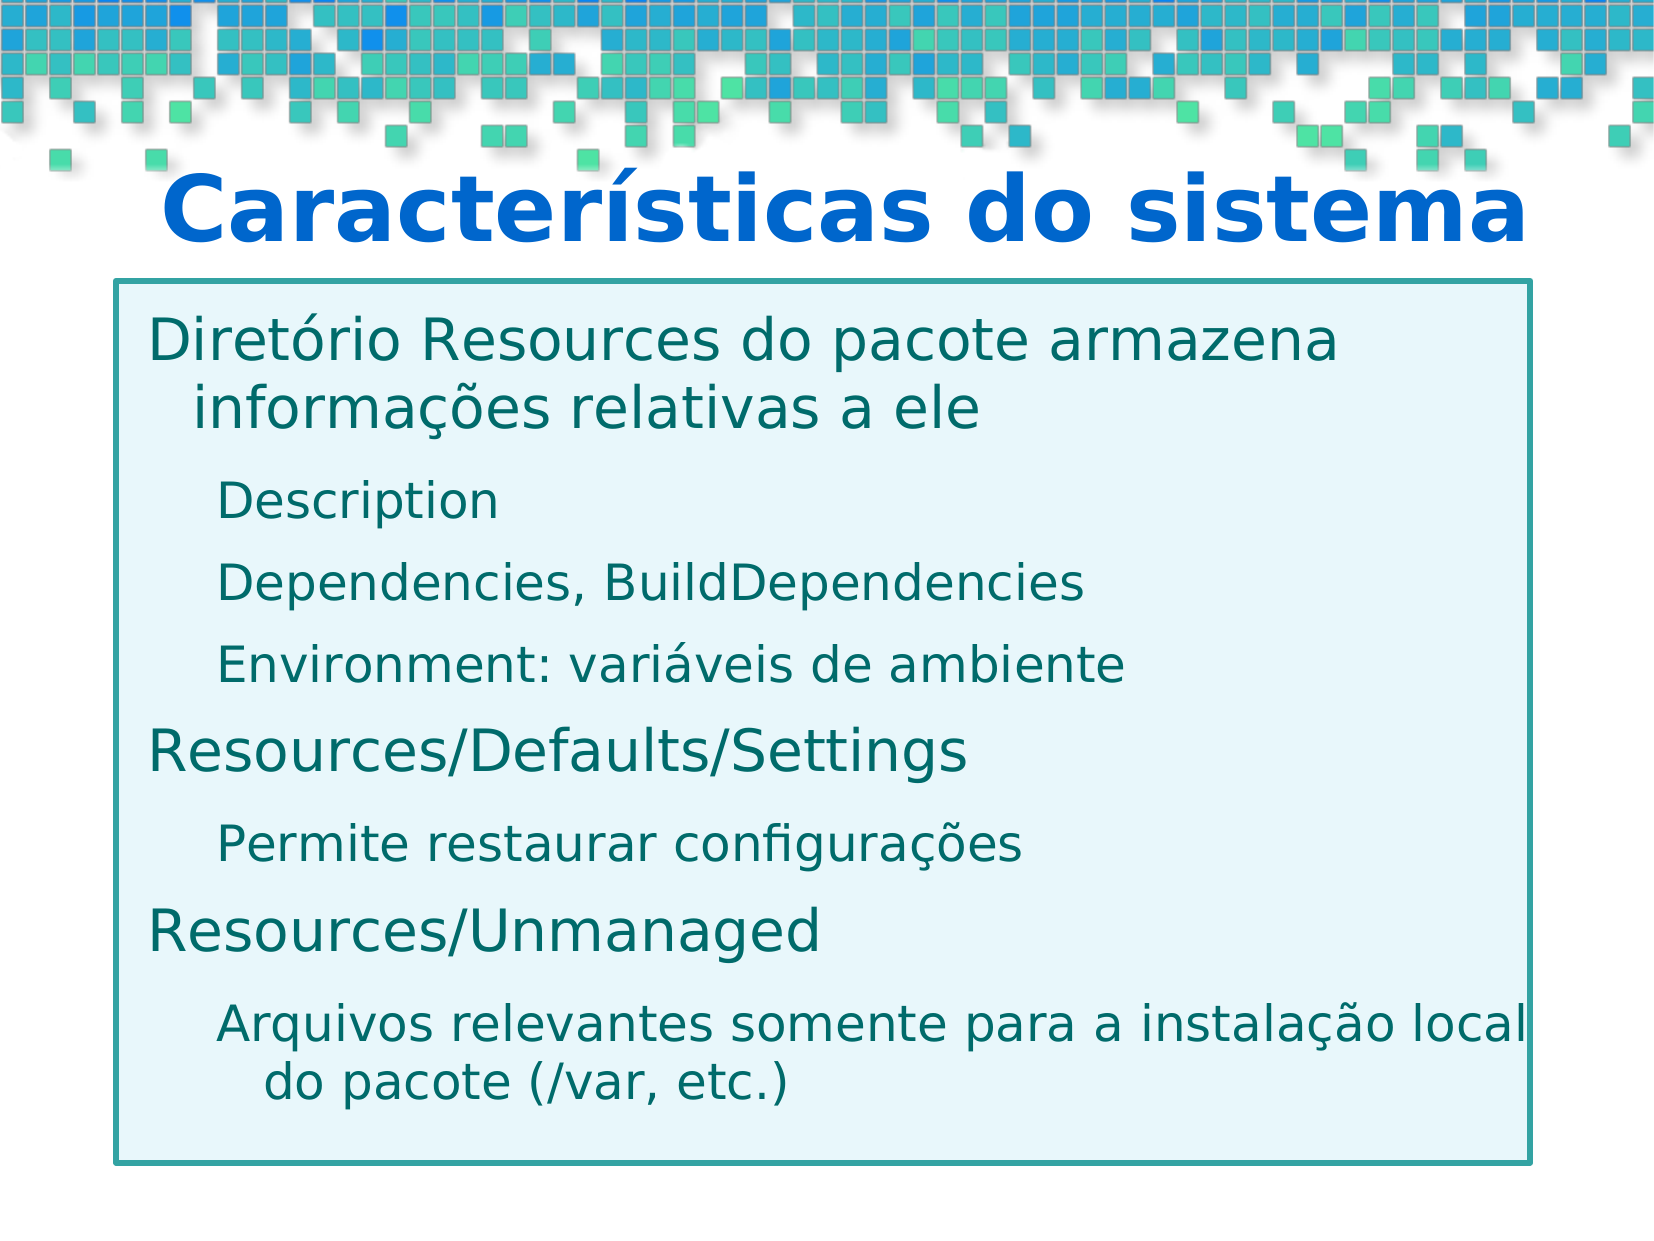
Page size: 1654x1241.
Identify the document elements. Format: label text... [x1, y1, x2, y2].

list Diretório Resources do pacote armazena informações relativas a ele Description Dependencies, BuildDependencies Environment: variáveis de ambiente Resources/Defaults/Settings Permite restaurar configurações Resources/Unmanaged Arquivos relevantes somente para a instalação local do pacote (/var, etc.) [121, 306, 1534, 1160]
picture [0, 0, 1654, 185]
title Características do sistema [112, 132, 1581, 287]
